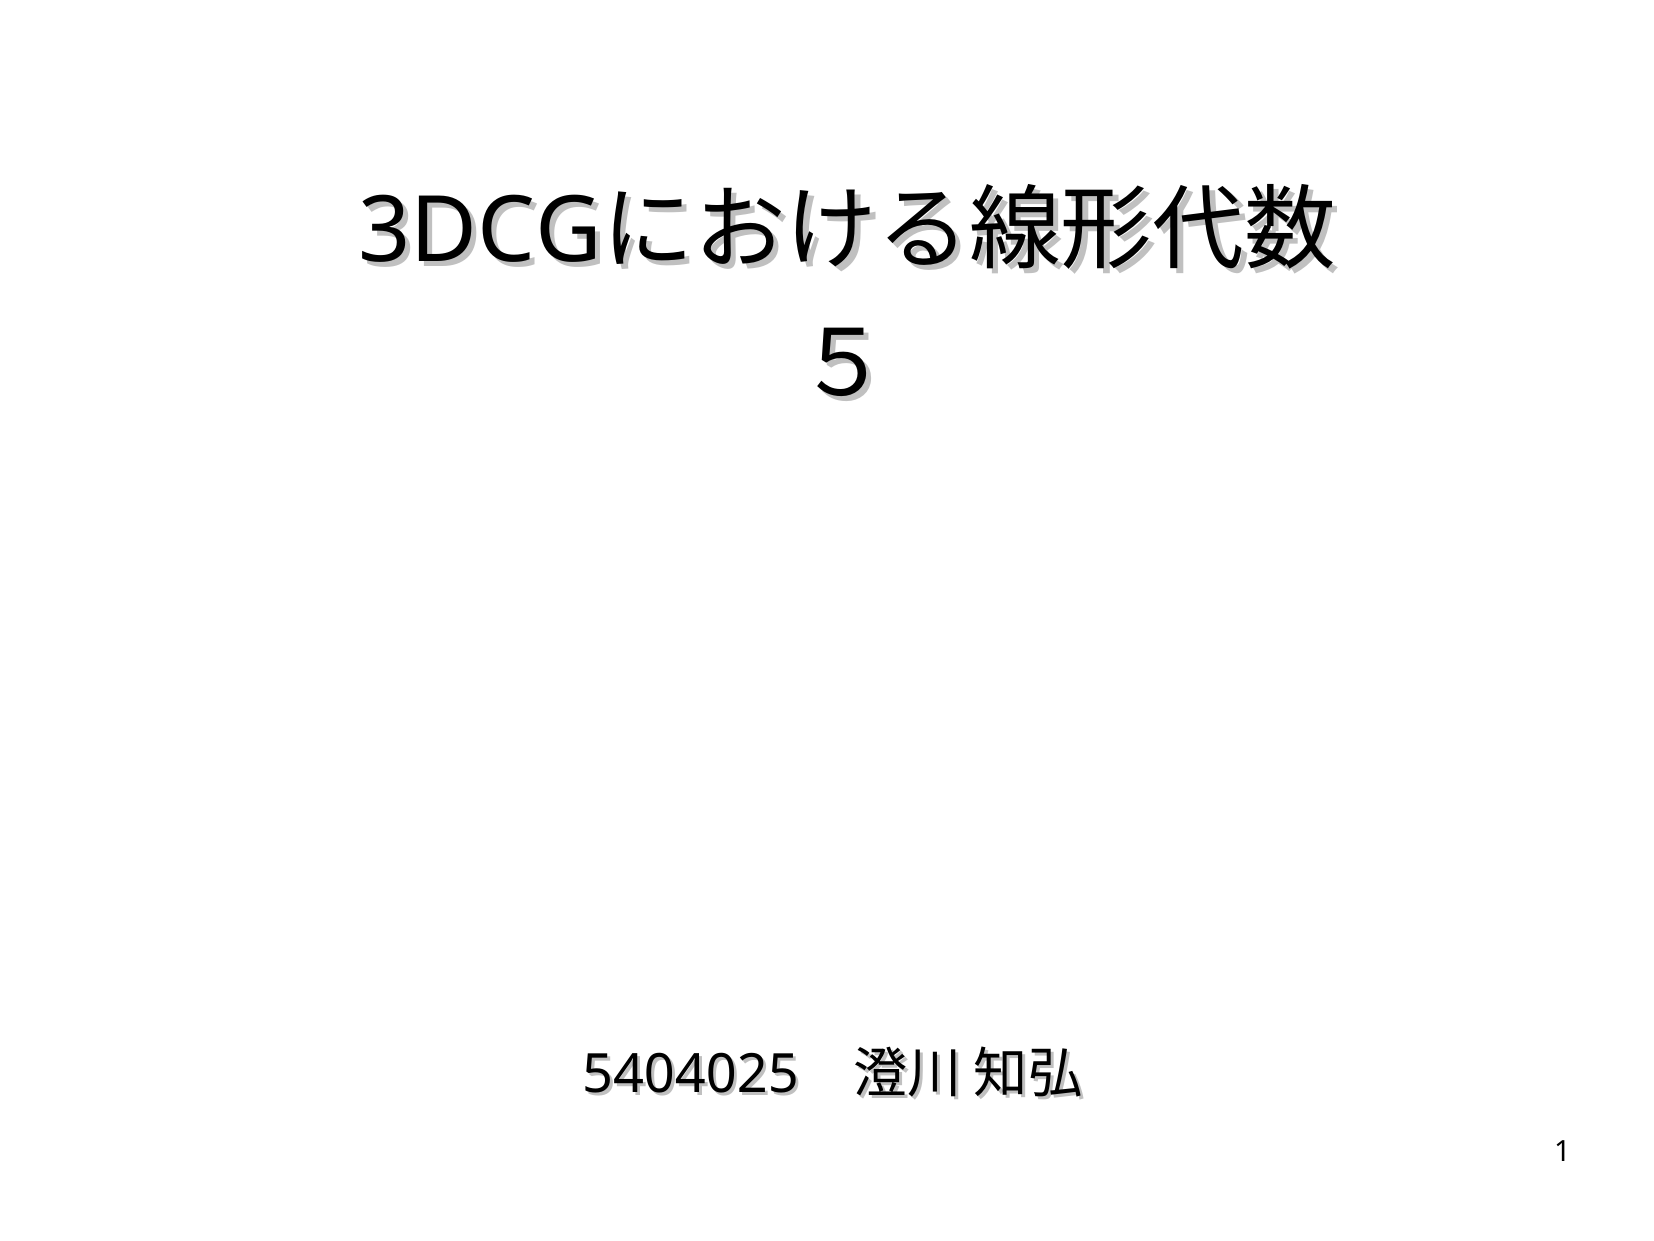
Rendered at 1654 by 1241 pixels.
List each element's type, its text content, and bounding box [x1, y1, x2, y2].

text_box 3DCGにおける線形代数 ５ [343, 147, 1292, 365]
text_box 5404025 澄川 知弘 [567, 1021, 1087, 1097]
